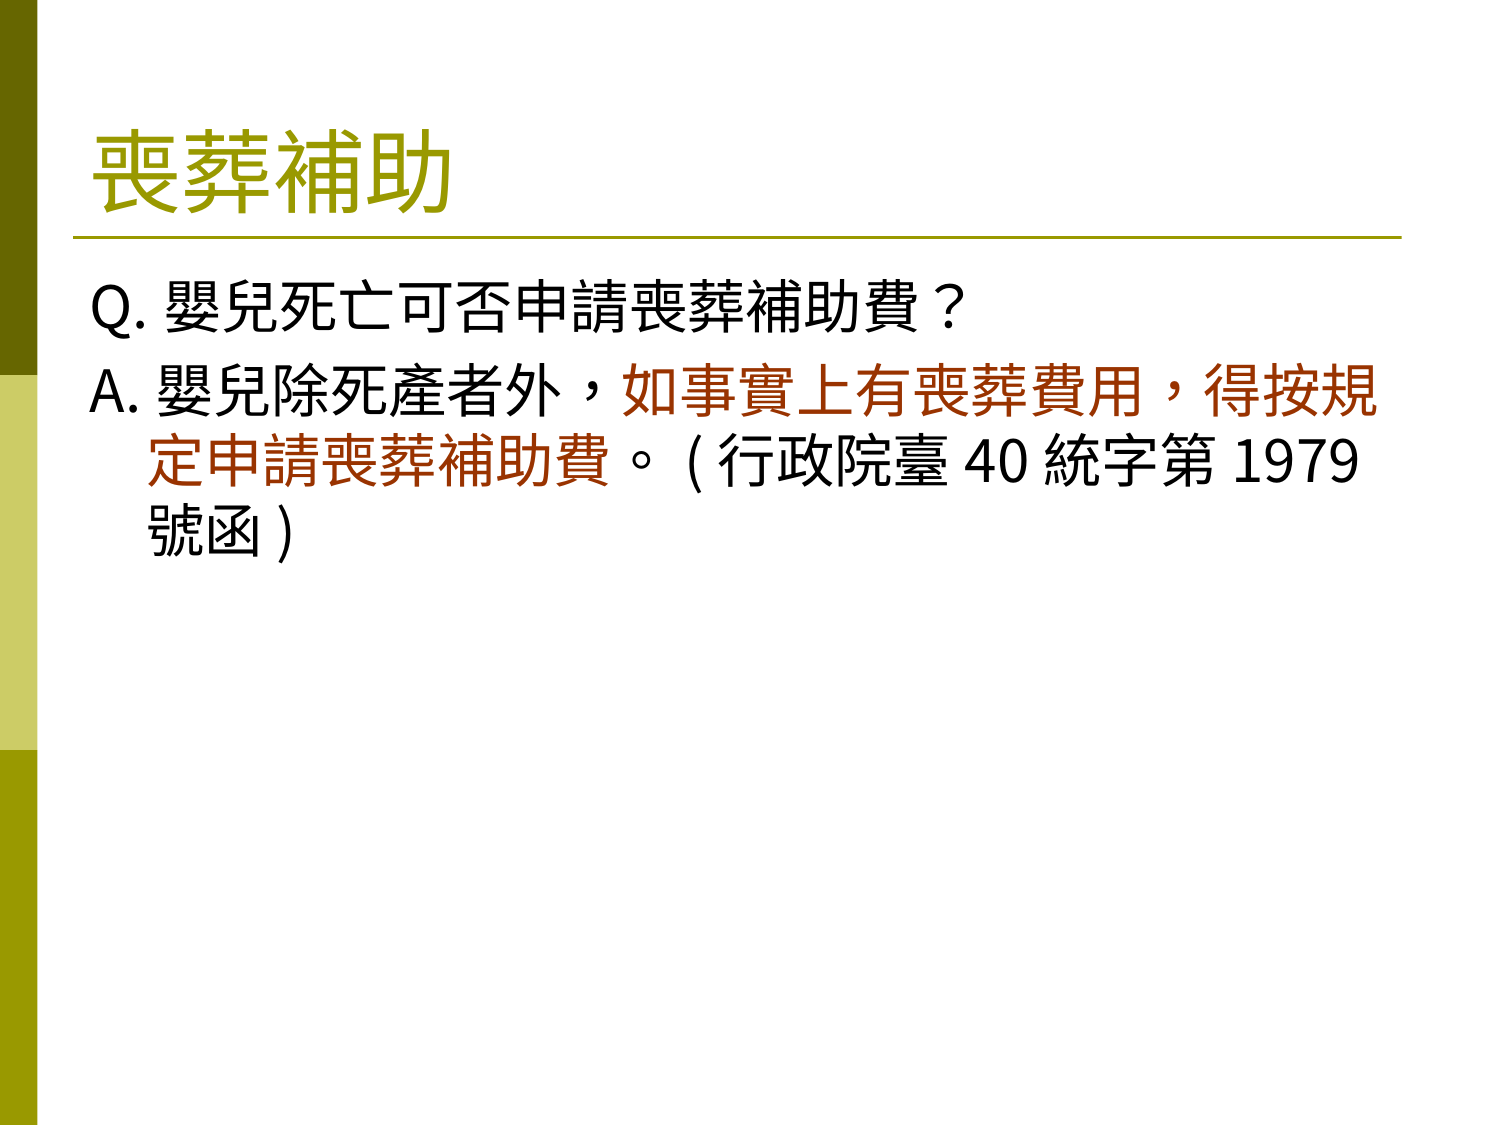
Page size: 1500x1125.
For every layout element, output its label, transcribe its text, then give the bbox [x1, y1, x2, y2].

title 喪葬補助 [75, 45, 1426, 233]
list Q.嬰兒死亡可否申請喪葬補助費？ A.嬰兒除死產者外，如事實上有喪葬費用，得按規定申請喪葬補助費。(行政院臺40統字第1979號函) [75, 262, 1426, 1006]
